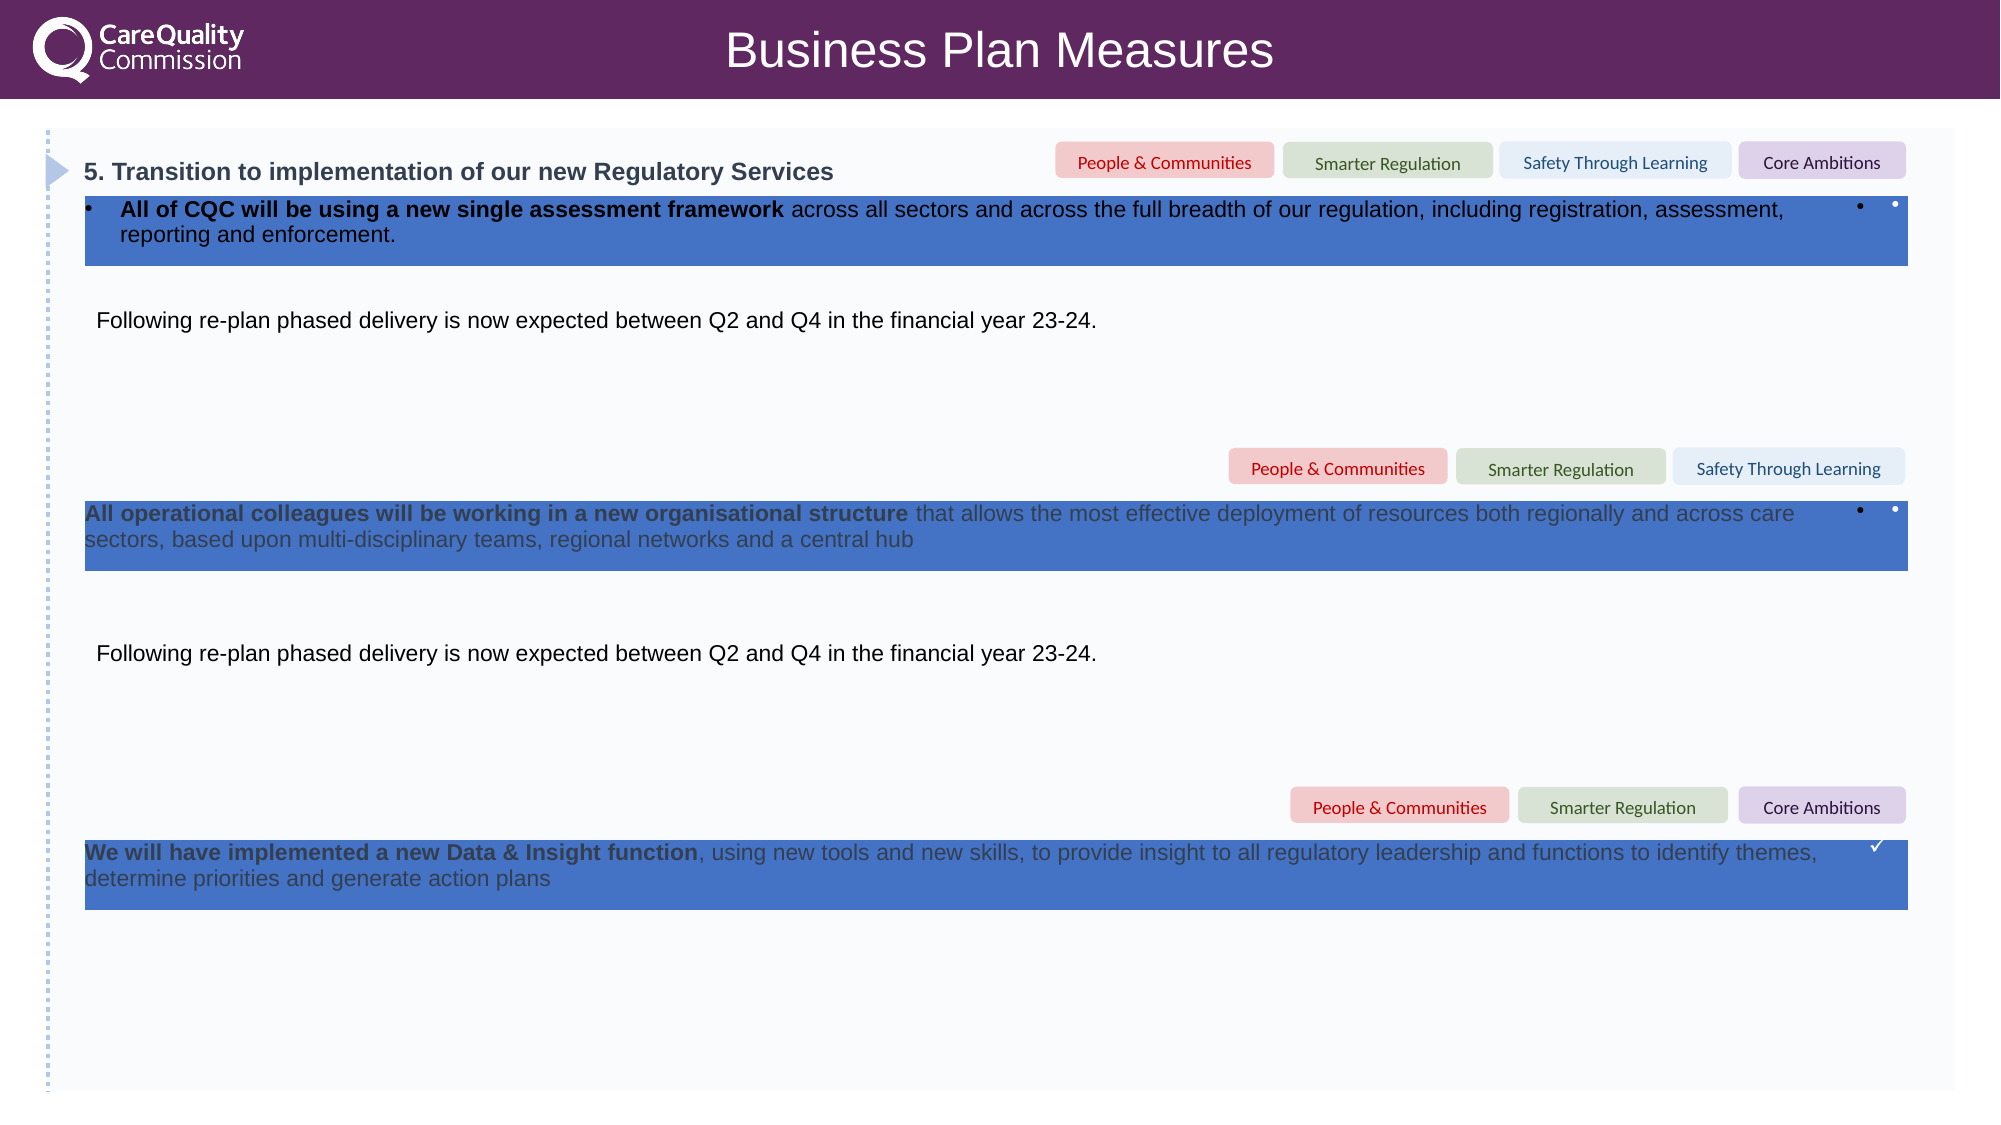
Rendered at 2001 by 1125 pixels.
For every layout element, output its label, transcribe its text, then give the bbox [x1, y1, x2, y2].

text_box Core Ambitions [1738, 141, 1907, 179]
table_header  [1848, 196, 1908, 266]
picture [32, 16, 245, 84]
table_header All operational colleagues will be working in a new organisational structure that allows the most effective deployment of resources both regionally and across care sectors, based upon multi-disciplinary teams, regional networks and a central hub [85, 501, 1848, 571]
text_box Safety Through Learning [1672, 447, 1906, 485]
text_box 5. Transition to implementation of our new Regulatory Services [69, 147, 984, 194]
text_box Following re-plan phased delivery is now expected between Q2 and Q4 in the financial year 23-24. [81, 298, 1905, 341]
text_box Smarter Regulation [1456, 448, 1667, 485]
text_box [45, 128, 1955, 1091]
text_box People & Communities [1055, 141, 1275, 178]
table_header All of CQC will be using a new single assessment framework across all sectors and across the full breadth of our regulation, including registration, assessment, reporting and enforcement. [85, 196, 1848, 266]
text_box Smarter Regulation [1283, 141, 1494, 179]
text_box People & Communities [1290, 786, 1510, 823]
text_box Following re-plan phased delivery is now expected between Q2 and Q4 in the financial year 23-24. [81, 630, 1905, 674]
text_box Safety Through Learning [1499, 141, 1732, 179]
text_box Smarter Regulation [1518, 786, 1729, 824]
text_box [0, 0, 2000, 99]
text_box People & Communities [1228, 447, 1448, 485]
table_header  [1848, 501, 1908, 571]
table_header We will have implemented a new Data & Insight function, using new tools and new skills, to provide insight to all regulatory leadership and functions to identify themes, determine priorities and generate action plans [85, 840, 1848, 910]
text_box Business Plan Measures [641, 9, 1358, 86]
table_header  [1848, 840, 1908, 910]
text_box Core Ambitions [1738, 786, 1907, 824]
